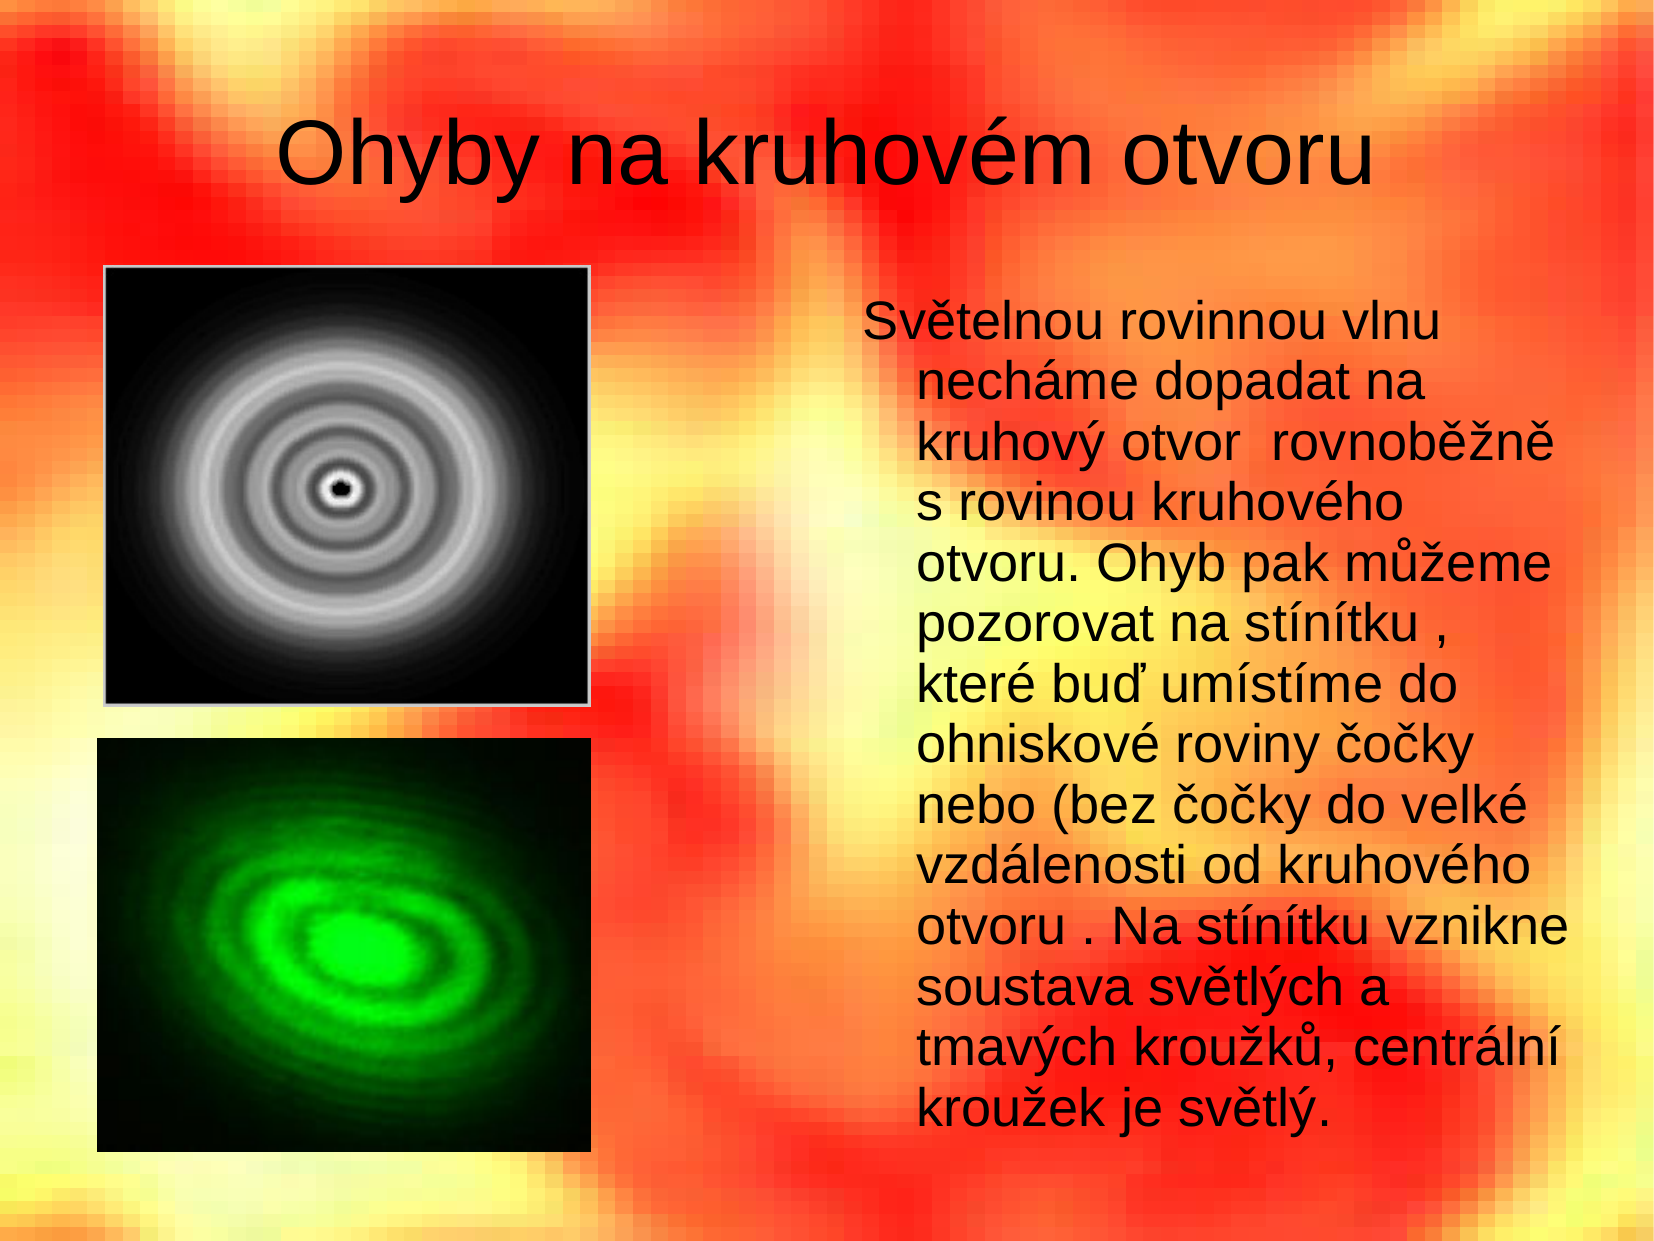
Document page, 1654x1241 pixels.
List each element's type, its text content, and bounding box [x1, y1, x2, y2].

title Ohyby na kruhovém otvoru [82, 49, 1571, 257]
list Světelnou rovinnou vlnu necháme dopadat na kruhový otvor rovnoběžně s rovinou kruhového otvoru. Ohyb pak můžeme pozorovat na stínítku , které buď umístíme do ohniskové roviny čočky nebo (bez čočky do velké vzdálenosti od kruhového otvoru . Na stínítku vznikne soustava světlých a tmavých kroužků, centrální kroužek je světlý. [845, 290, 1572, 1138]
picture [0, 0, 1654, 1241]
